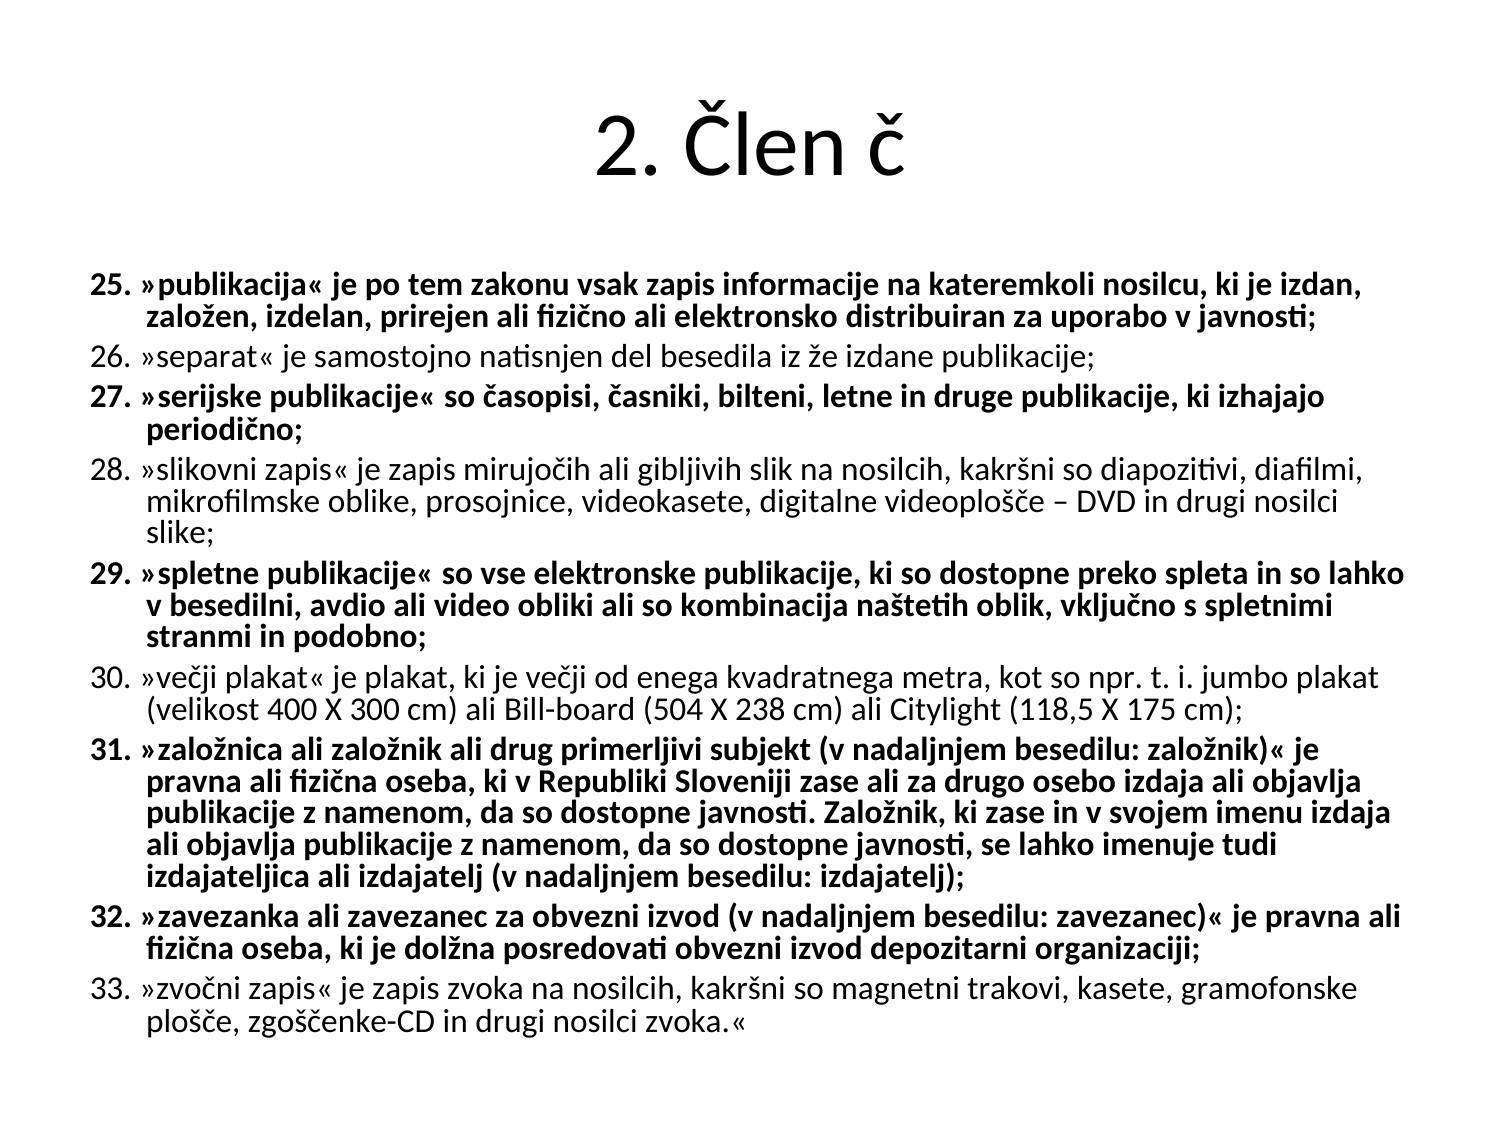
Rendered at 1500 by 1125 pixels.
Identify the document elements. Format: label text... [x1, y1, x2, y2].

list 25. »publikacija« je po tem zakonu vsak zapis informacije na kateremkoli nosilcu, ki je izdan, založen, izdelan, prirejen ali fizično ali elektronsko distribuiran za uporabo v javnosti; 26. »separat« je samostojno natisnjen del besedila iz že izdane publikacije; 27. »serijske publikacije« so časopisi, časniki, bilteni, letne in druge publikacije, ki izhajajo periodično; 28. »slikovni zapis« je zapis mirujočih ali gibljivih slik na nosilcih, kakršni so diapozitivi, diafilmi, mikrofilmske oblike, prosojnice, videokasete, digitalne videoplošče – DVD in drugi nosilci slike; 29. »spletne publikacije« so vse elektronske publikacije, ki so dostopne preko spleta in so lahko v besedilni, avdio ali video obliki ali so kombinacija naštetih oblik, vključno s spletnimi stranmi in podobno; 30. »večji plakat« je plakat, ki je večji od enega kvadratnega metra, kot so npr. t. i. jumbo plakat (velikost 400 X 300 cm) ali Bill-board (504 X 238 cm) ali Citylight (118,5 X 175 cm); 31. »založnica ali založnik ali drug primerljivi subjekt (v nadaljnjem besedilu: založnik)« je pravna ali fizična oseba, ki v Republiki Sloveniji zase ali za drugo osebo izdaja ali objavlja publikacije z namenom, da so dostopne javnosti. Založnik, ki zase in v svojem imenu izdaja ali objavlja publikacije z namenom, da so dostopne javnosti, se lahko imenuje tudi izdajateljica ali izdajatelj (v nadaljnjem besedilu: izdajatelj); 32. »zavezanka ali zavezanec za obvezni izvod (v nadaljnjem besedilu: zavezanec)« je pravna ali fizična oseba, ki je dolžna posredovati obvezni izvod depozitarni organizaciji; 33. »zvočni zapis« je zapis zvoka na nosilcih, kakršni so magnetni trakovi, kasete, gramofonske plošče, zgoščenke-CD in drugi nosilci zvoka.« [75, 262, 1426, 1125]
title 2. Člen č [75, 45, 1426, 233]
